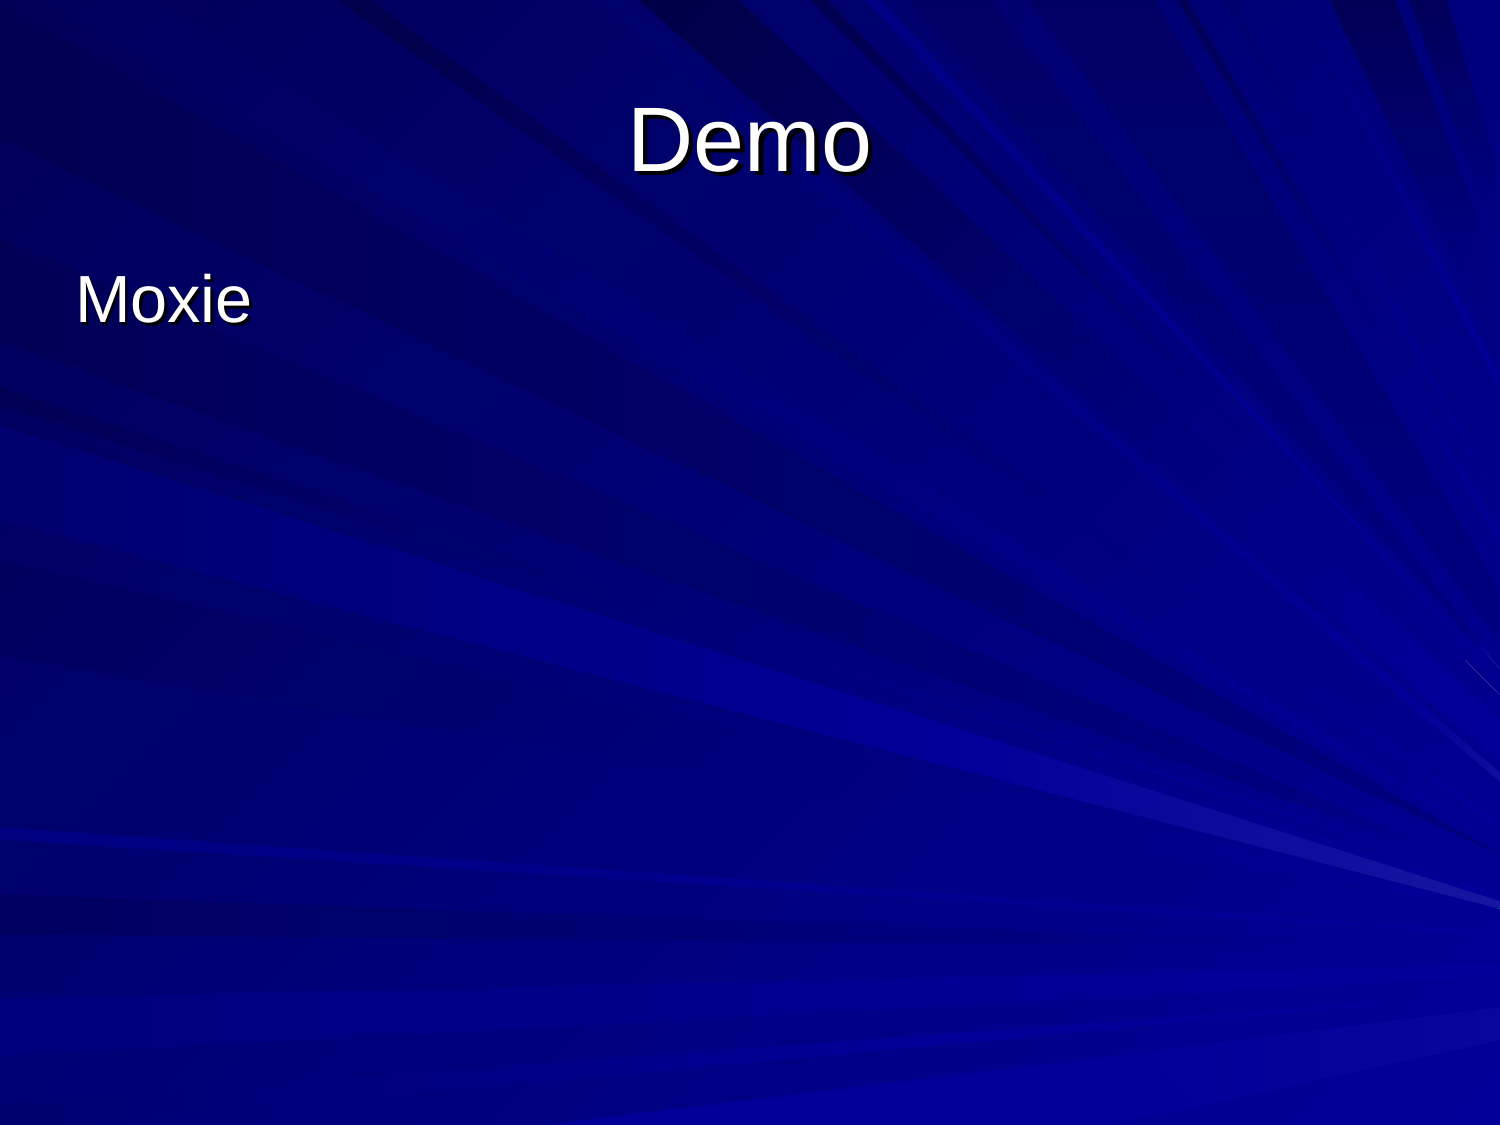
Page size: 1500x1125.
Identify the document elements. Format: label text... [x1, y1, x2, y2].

title Demo [75, 52, 1426, 226]
list Moxie [75, 262, 1426, 991]
